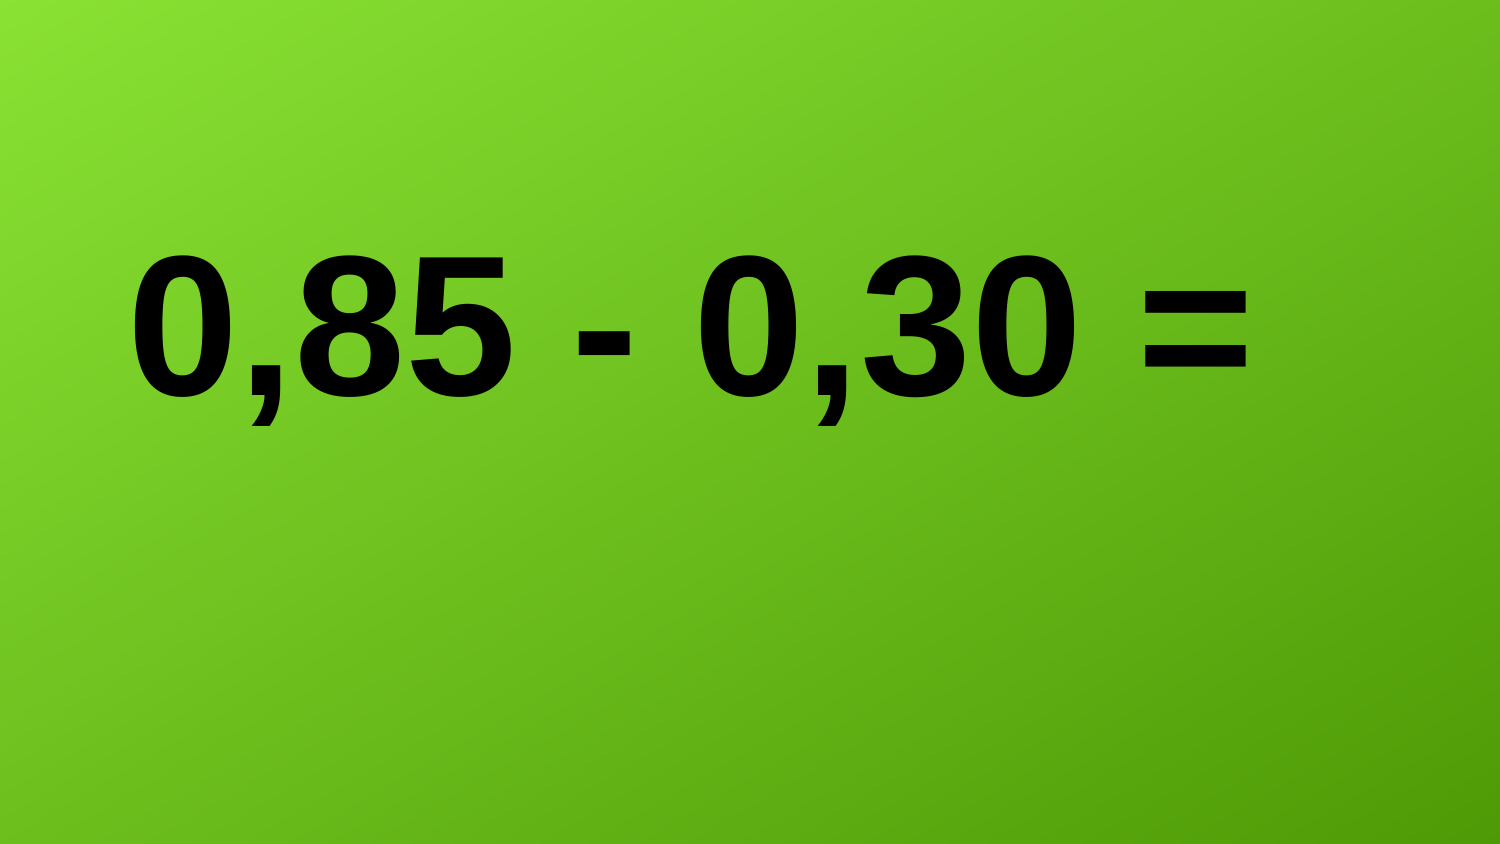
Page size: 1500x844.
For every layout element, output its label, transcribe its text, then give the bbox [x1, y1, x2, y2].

title 0,85 - 0,30 = [112, 259, 1388, 450]
